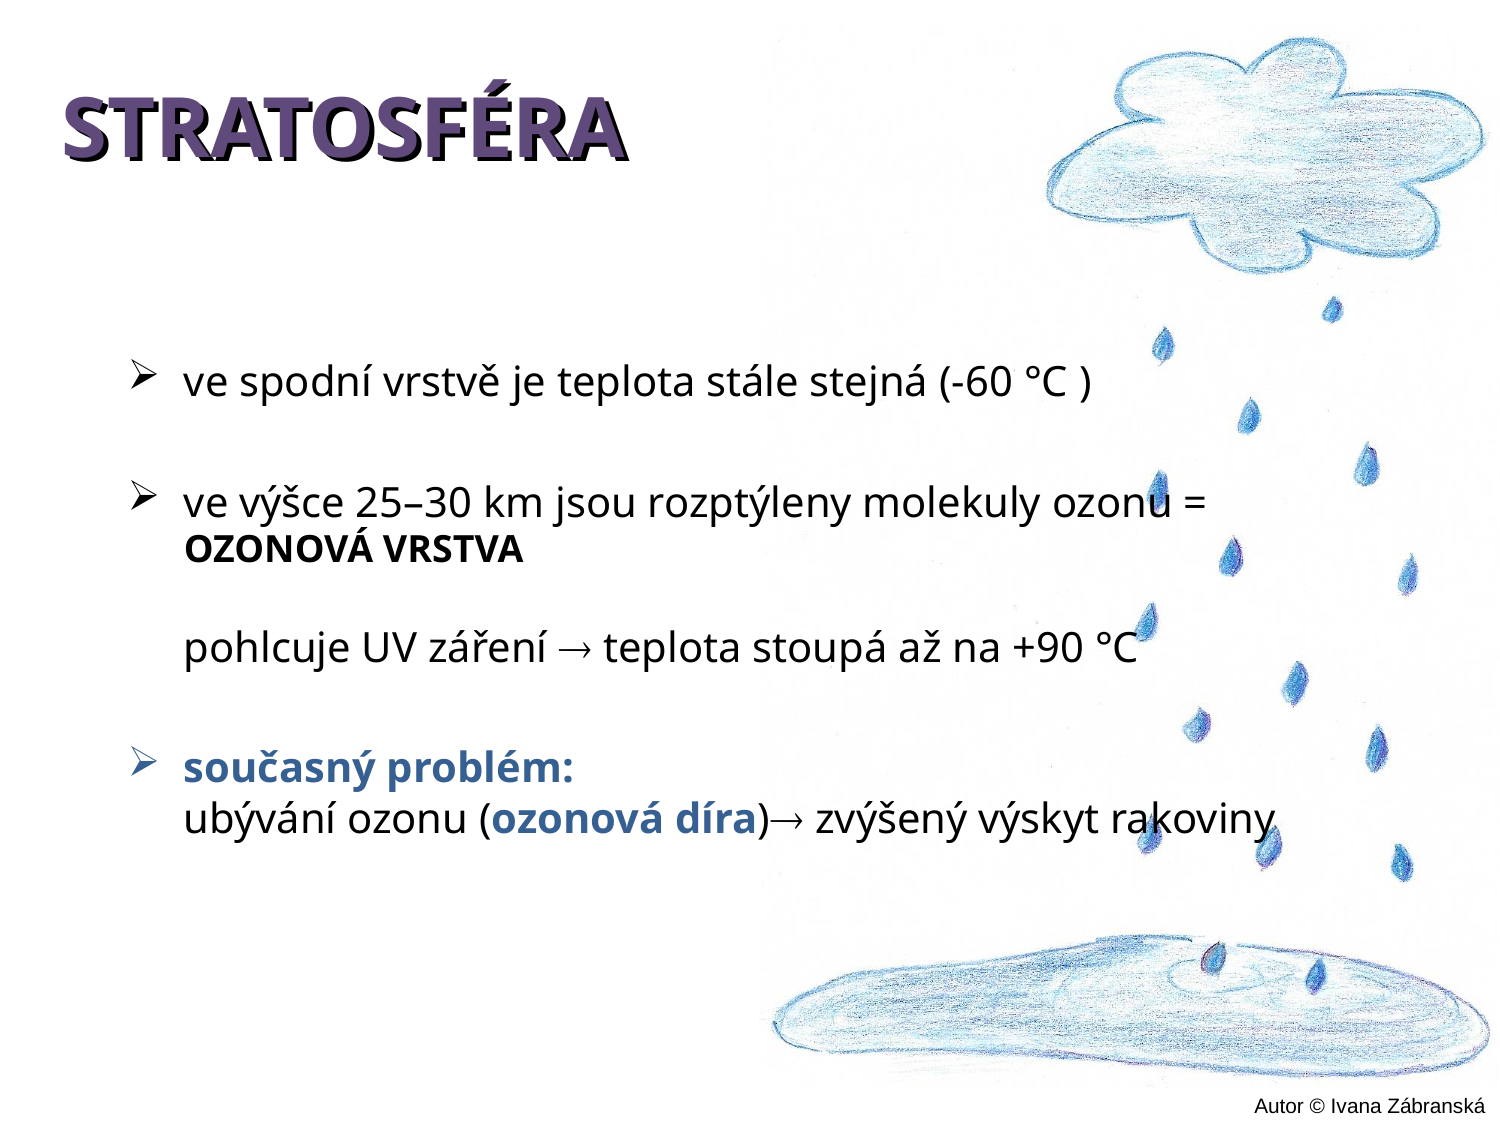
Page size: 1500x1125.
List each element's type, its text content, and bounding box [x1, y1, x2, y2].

list ve spodní vrstvě je teplota stále stejná (-60 °C ) ve výšce 25–30 km jsou rozptýleny molekuly ozonu = OZONOVÁ VRSTVA pohlcuje UV záření  teplota stoupá až na +90 °C současný problém: ubývání ozonu (ozonová díra) zvýšený výskyt rakoviny [112, 347, 1375, 901]
title STRATOSFÉRA [46, 46, 1454, 202]
picture [759, 23, 1500, 1088]
text_box Autor © Ivana Zábranská [1239, 1084, 1500, 1125]
